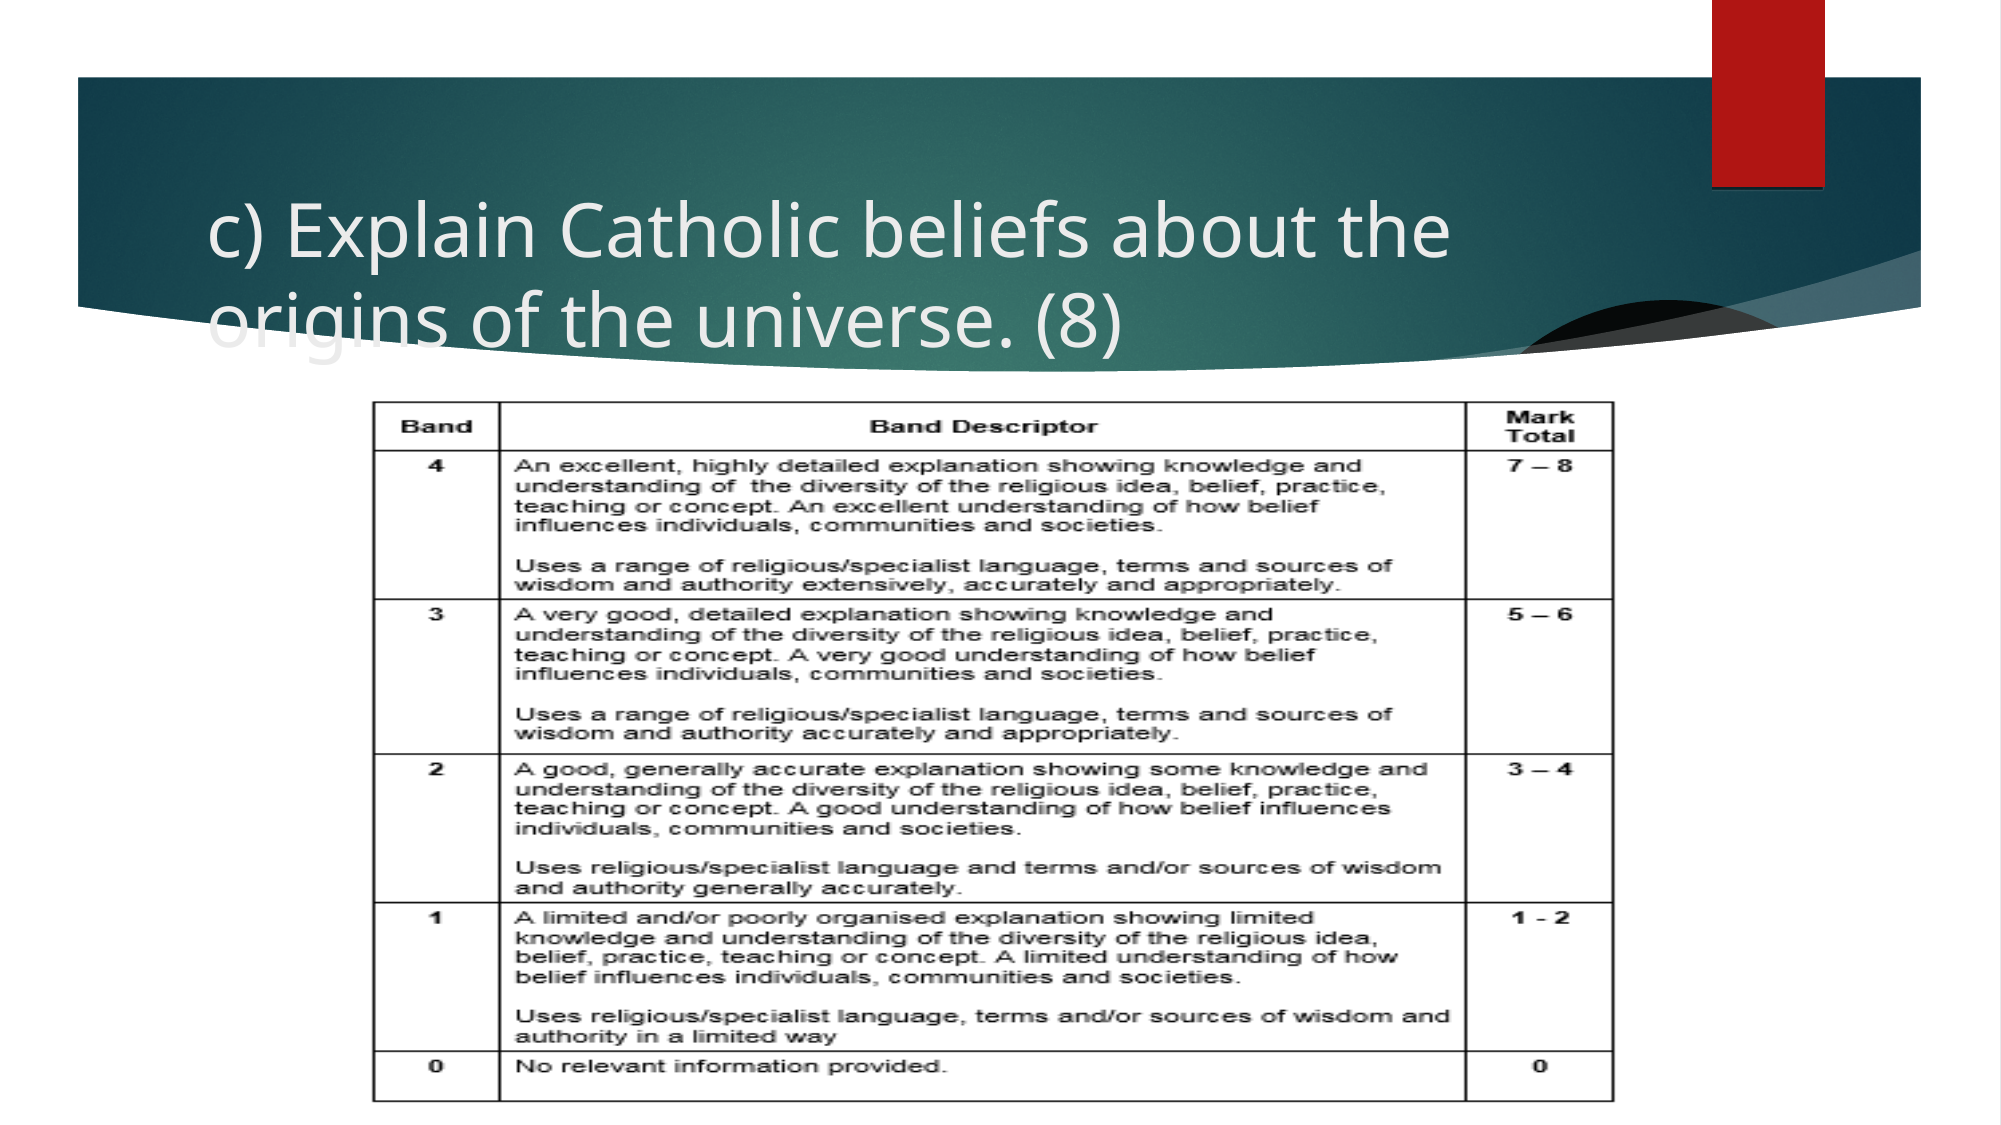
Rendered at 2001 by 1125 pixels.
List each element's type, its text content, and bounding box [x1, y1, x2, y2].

title c) Explain Catholic beliefs about the origins of the universe. (8) [191, 174, 1640, 291]
picture [251, 387, 1735, 1125]
